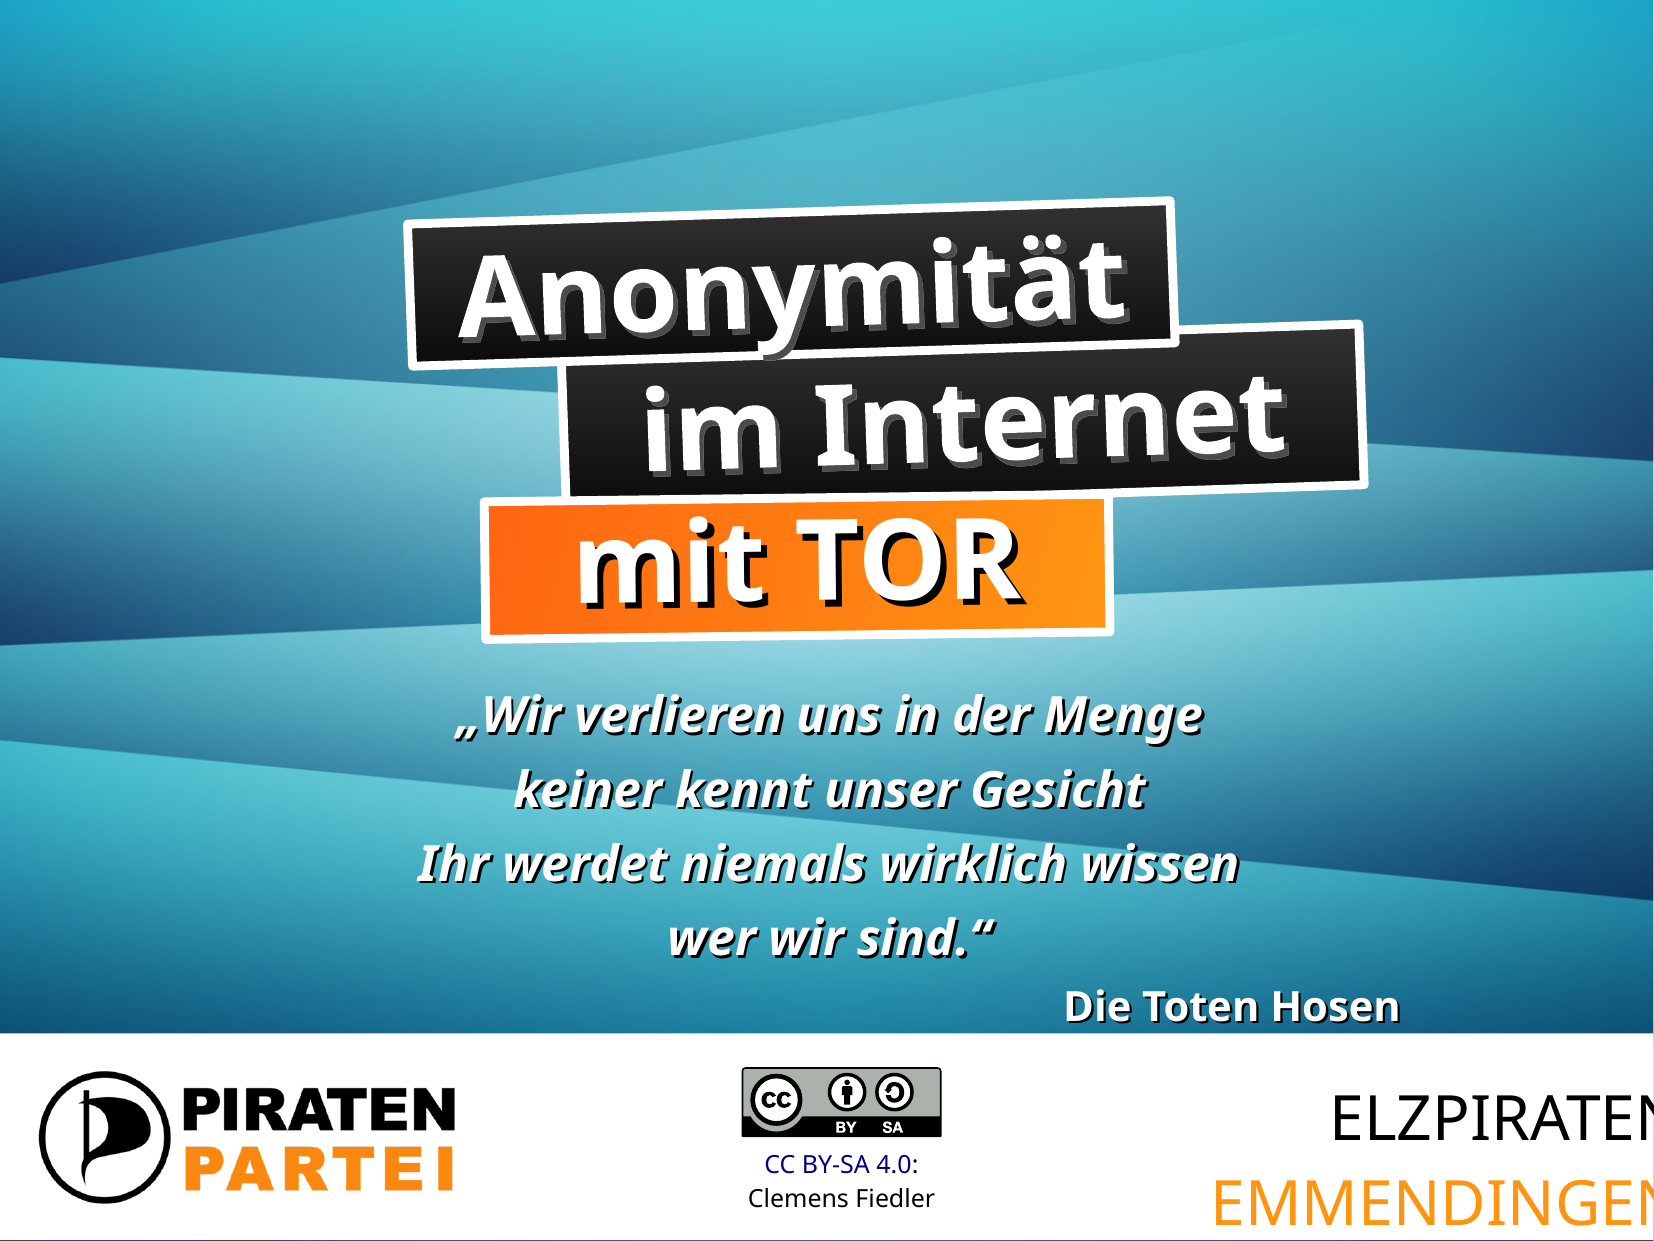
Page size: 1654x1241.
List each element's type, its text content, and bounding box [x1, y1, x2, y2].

picture [741, 1067, 942, 1138]
picture [2, 1036, 502, 1241]
text_box [0, 1033, 1654, 1241]
text_box mit TOR [484, 494, 1111, 640]
text_box Anonymität [407, 200, 1176, 367]
text_box ELZPIRATEN EMMENDINGEN [1195, 1066, 1632, 1211]
text_box im Internet [561, 324, 1365, 500]
text_box „Wir verlieren uns in der Menge keiner kennt unser Gesicht Ihr werdet niemals wirklich wissen wer wir sind.“ Die Toten Hosen [5, 693, 1654, 1019]
text_box CC BY-SA 4.0: Clemens Fiedler [708, 1139, 975, 1217]
picture [0, 0, 1654, 1033]
